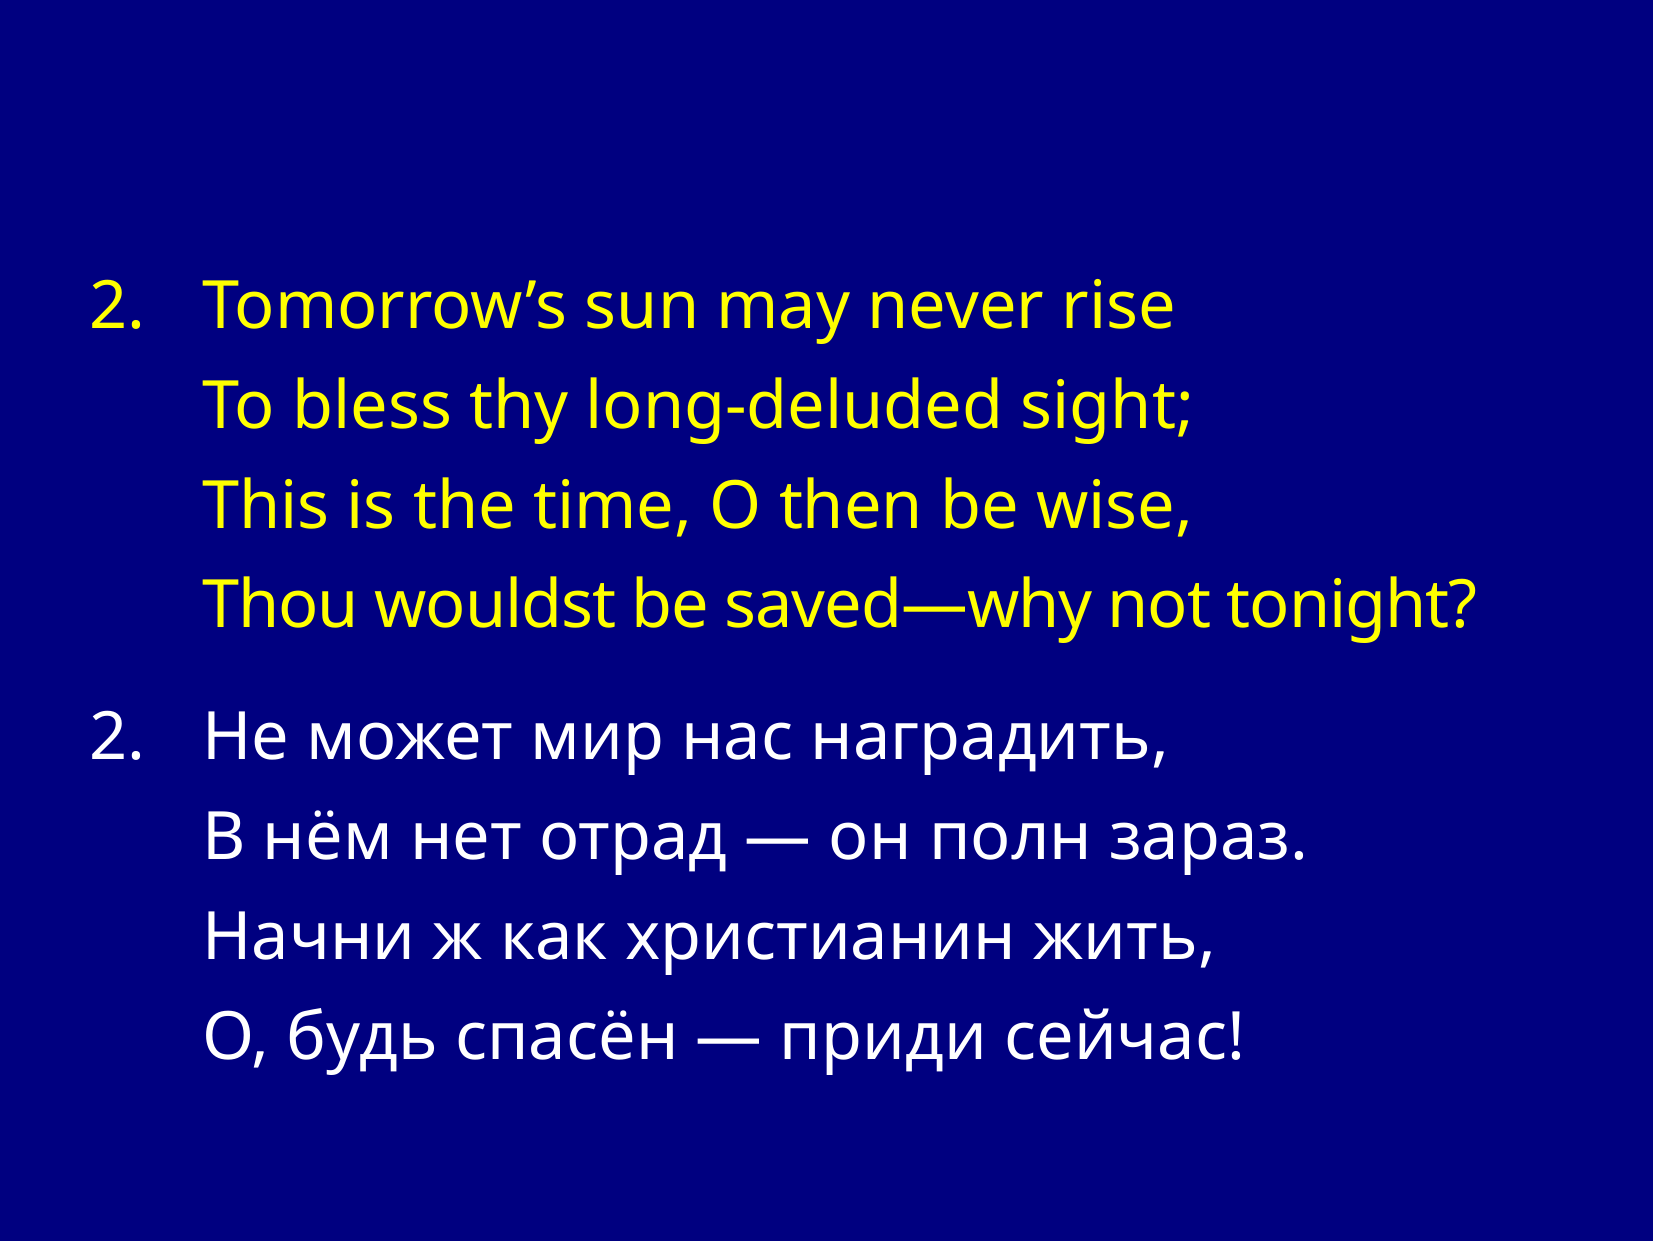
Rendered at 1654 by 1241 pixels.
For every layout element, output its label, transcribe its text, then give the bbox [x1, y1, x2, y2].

text_box 2. Не может мир нас наградить, В нём нет отрад — он полн зараз. Начни ж как христианин жить, О, будь спасён — приди сейчас! [75, 581, 1576, 1163]
text_box 2. Tomorrow’s sun may never rise To bless thy long-deluded sight; This is the time, O then be wise, Thou wouldst be saved—why not tonight? [75, 150, 1653, 694]
